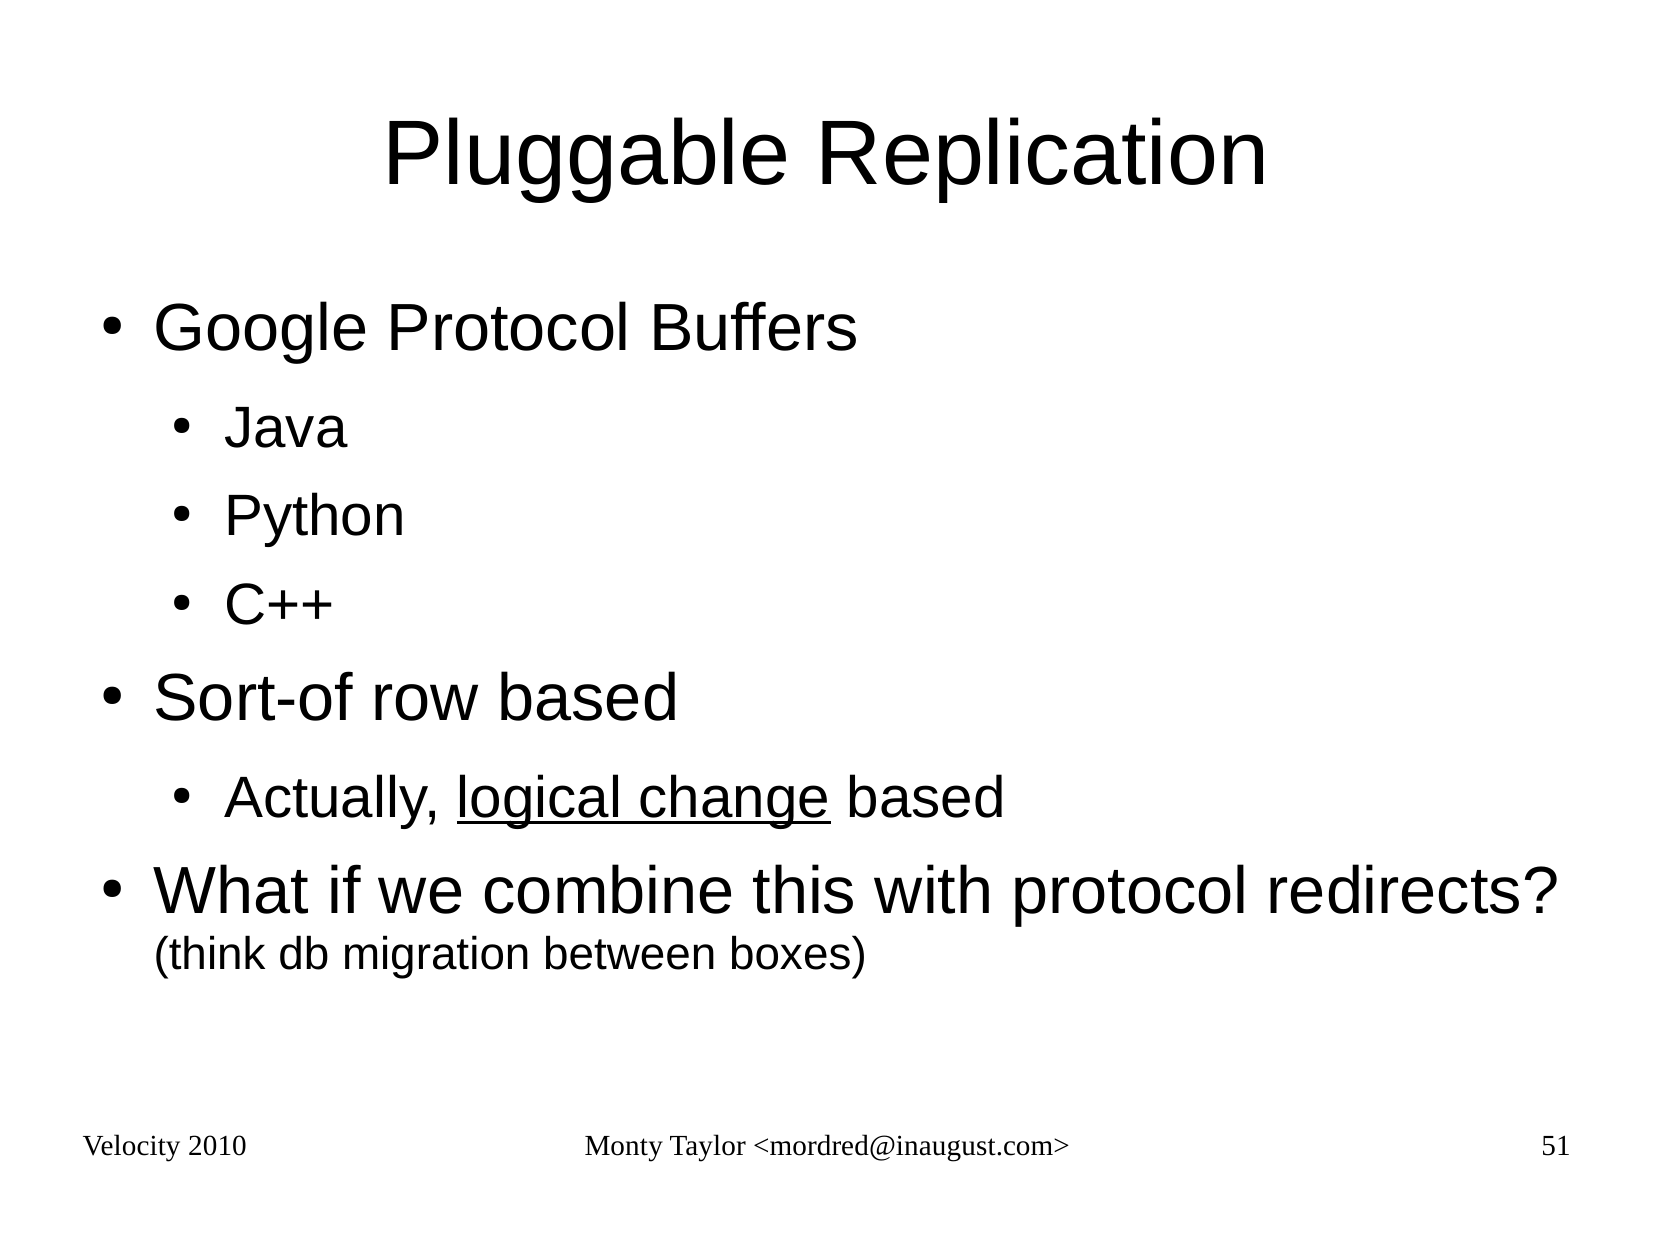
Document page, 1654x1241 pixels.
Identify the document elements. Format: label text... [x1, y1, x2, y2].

list Google Protocol Buffers Java Python C++ Sort-of row based Actually, logical change based What if we combine this with protocol redirects? (think db migration between boxes) [82, 290, 1571, 1109]
title Pluggable Replication [82, 56, 1571, 250]
